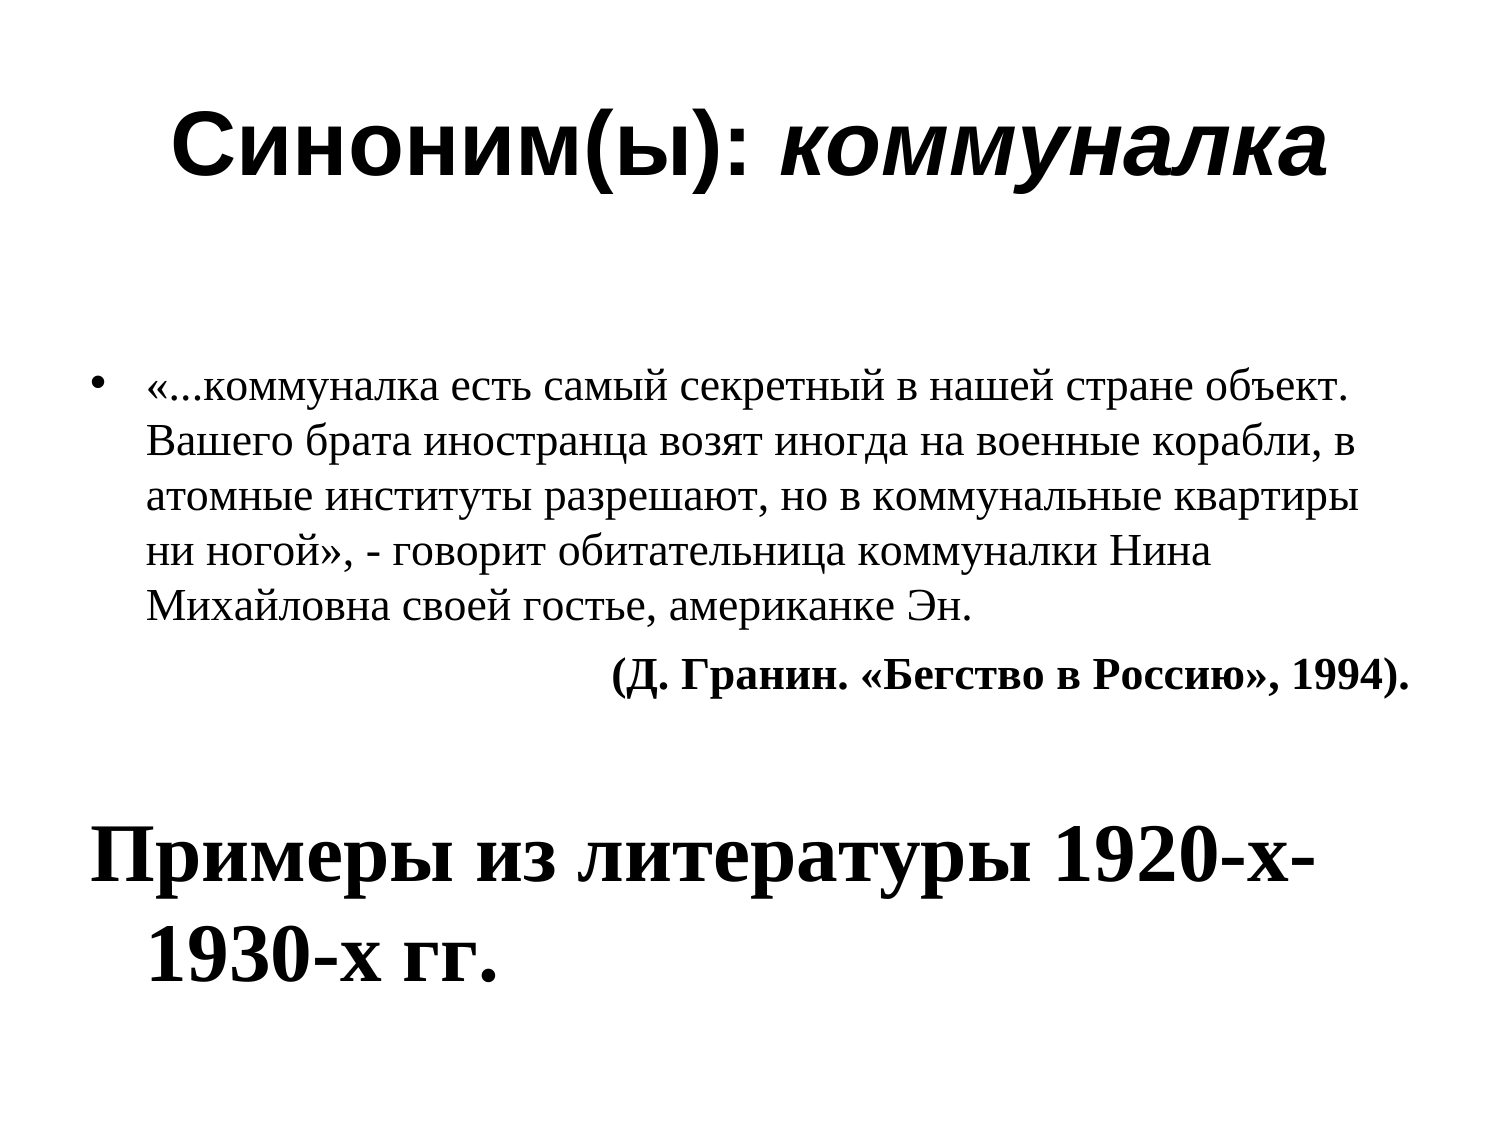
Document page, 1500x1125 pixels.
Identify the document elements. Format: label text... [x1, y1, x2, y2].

list «...коммуналка есть самый секретный в нашей стране объект. Вашего брата иностранца возят иногда на военные корабли, в атомные институты разрешают, но в коммунальные квартиры ни ногой», - говорит обитательница коммуналки Нина Михайловна своей гостье, американке Эн. (Д. Гранин. «Бегство в Россию», 1994). Примеры из литературы 1920-х-1930-х гг. [75, 262, 1426, 1006]
title Синоним(ы): коммуналка [75, 45, 1426, 233]
